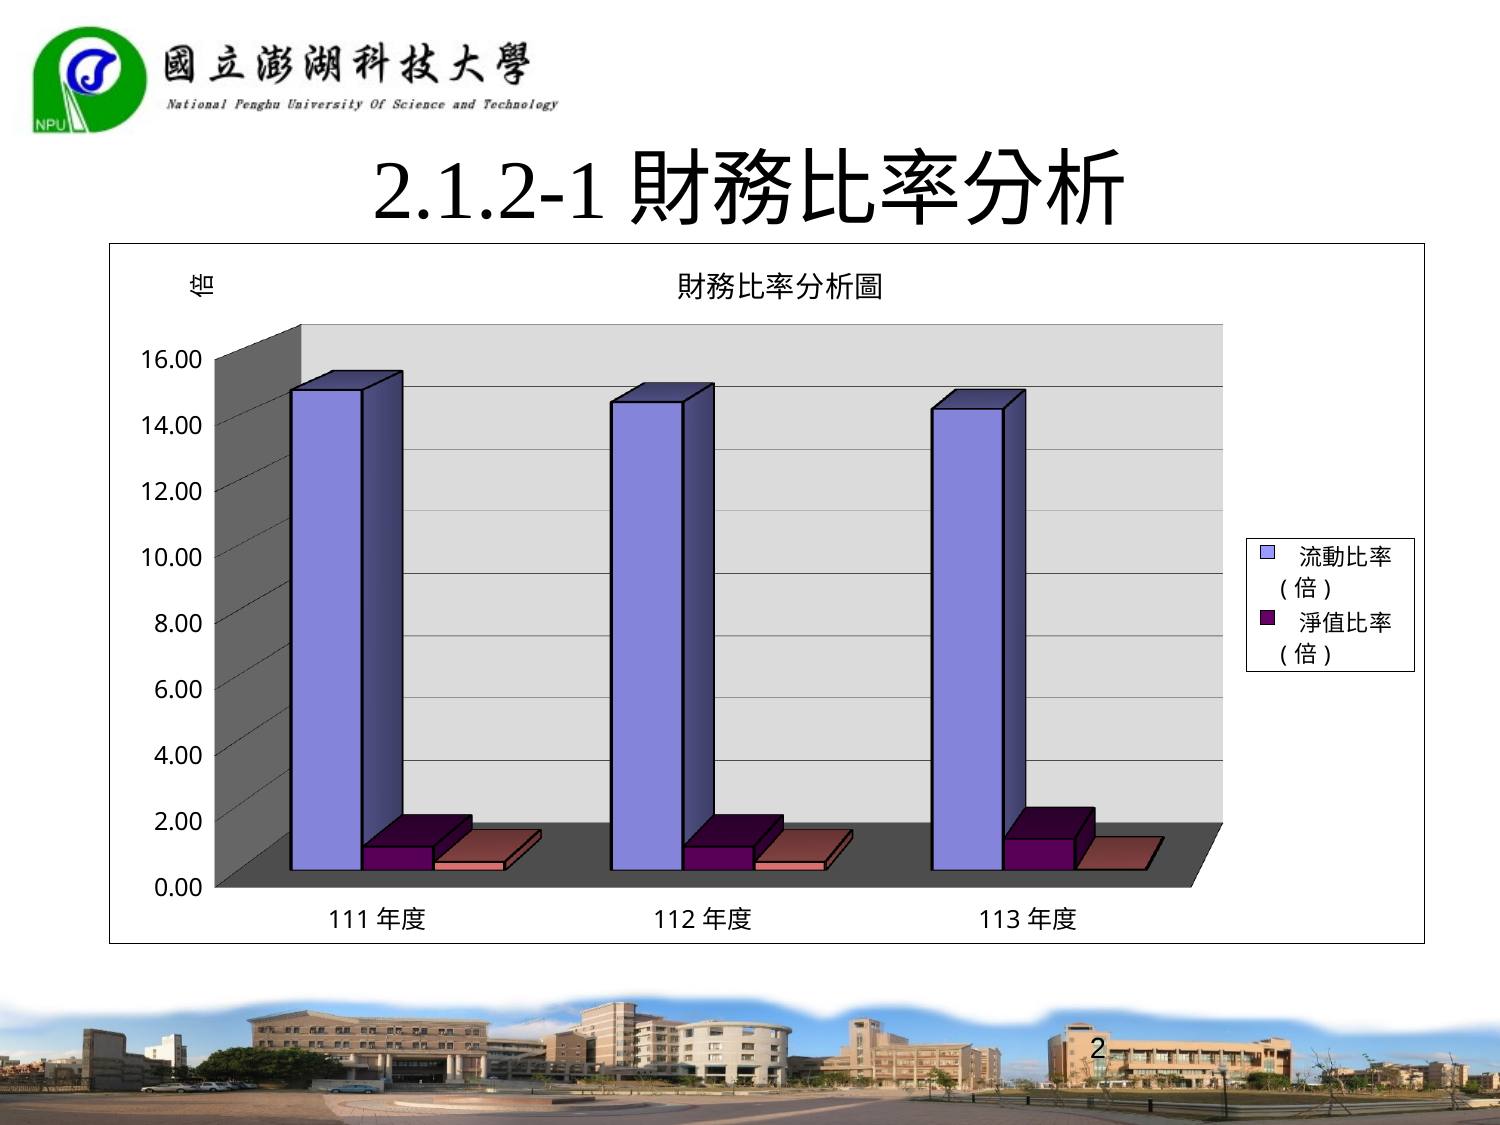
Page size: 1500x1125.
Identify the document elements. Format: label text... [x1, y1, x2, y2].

title 2.1.2-1財務比率分析 [75, 126, 1426, 244]
chart [109, 243, 1426, 944]
